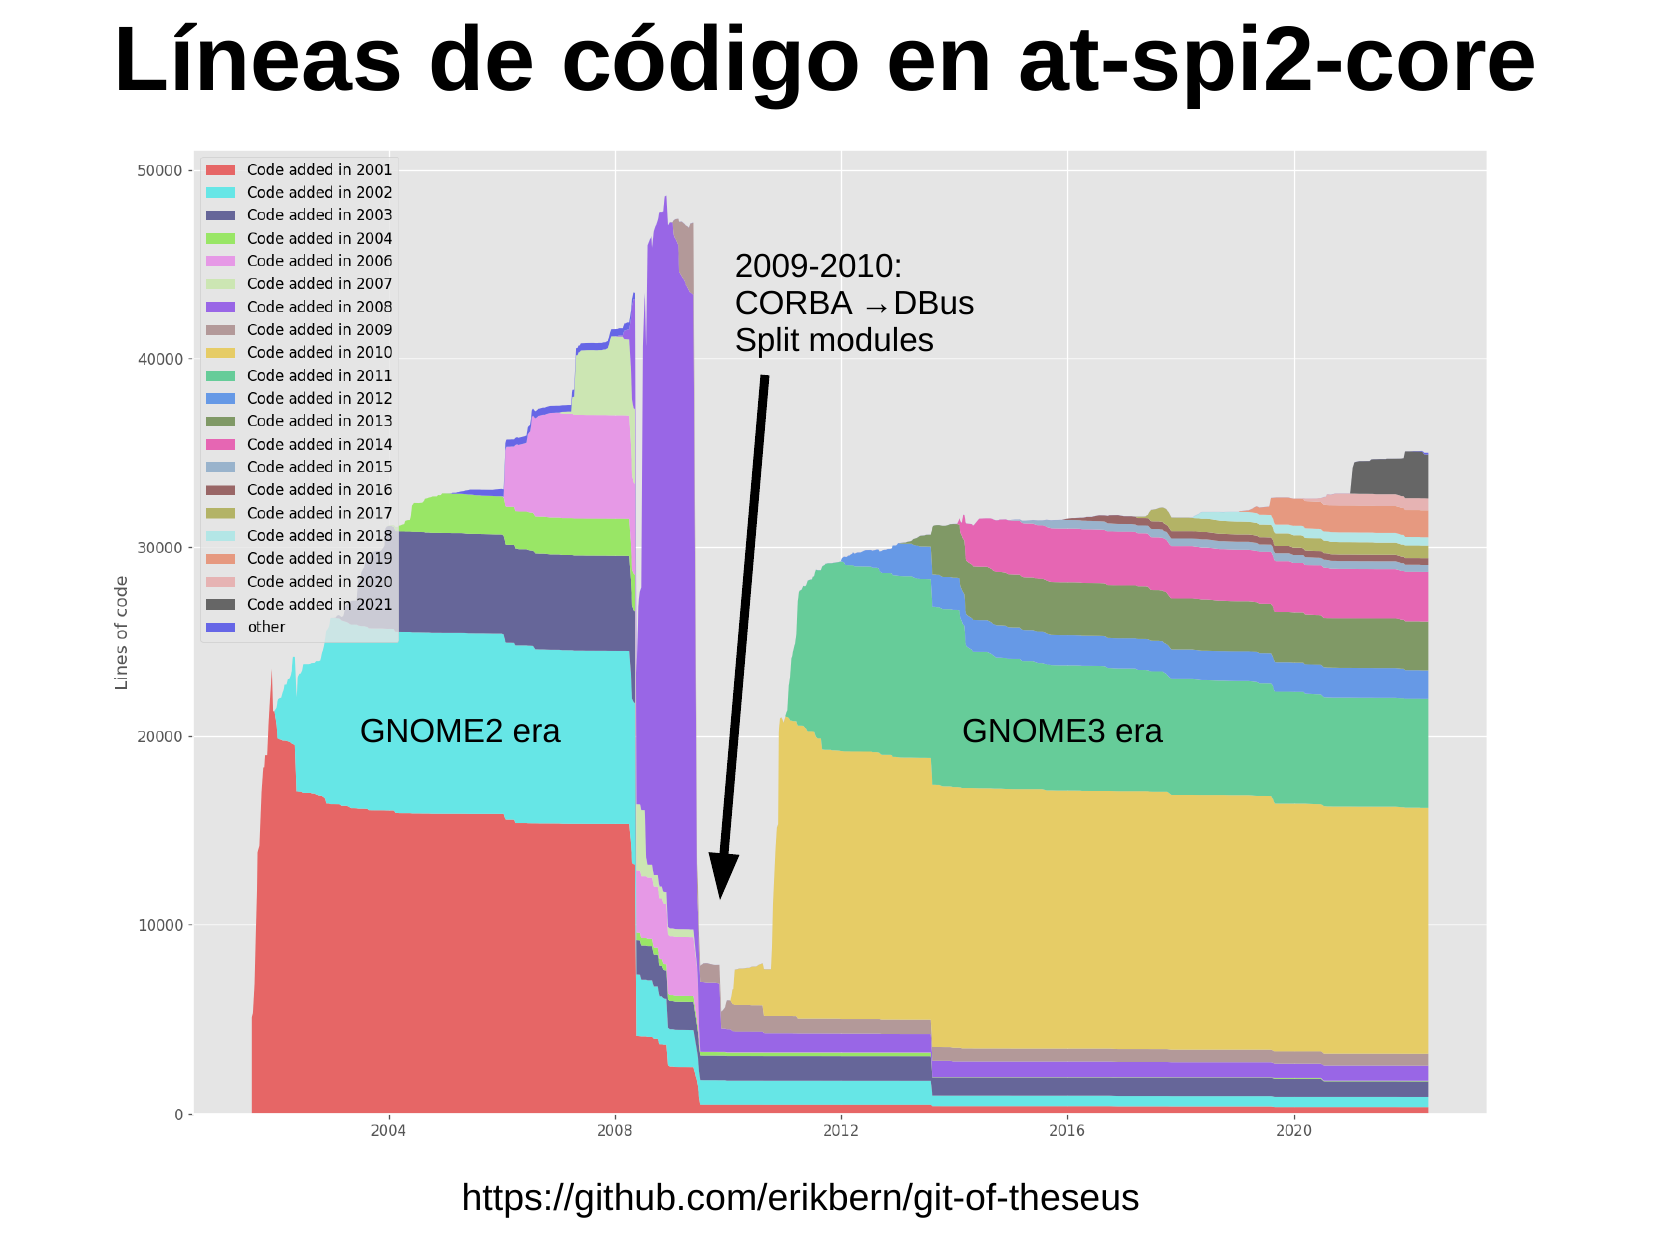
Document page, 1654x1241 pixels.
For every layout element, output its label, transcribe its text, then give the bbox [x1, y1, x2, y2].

text_box GNOME2 era [345, 705, 661, 897]
picture [0, 0, 1653, 1241]
text_box 2009-2010: CORBA →DBus Split modules [720, 240, 1036, 432]
text_box https://github.com/erikbern/git-of-theseus [446, 1169, 1156, 1227]
title Líneas de código en at-spi2-core [82, 0, 1571, 163]
text_box GNOME3 era [947, 705, 1263, 898]
